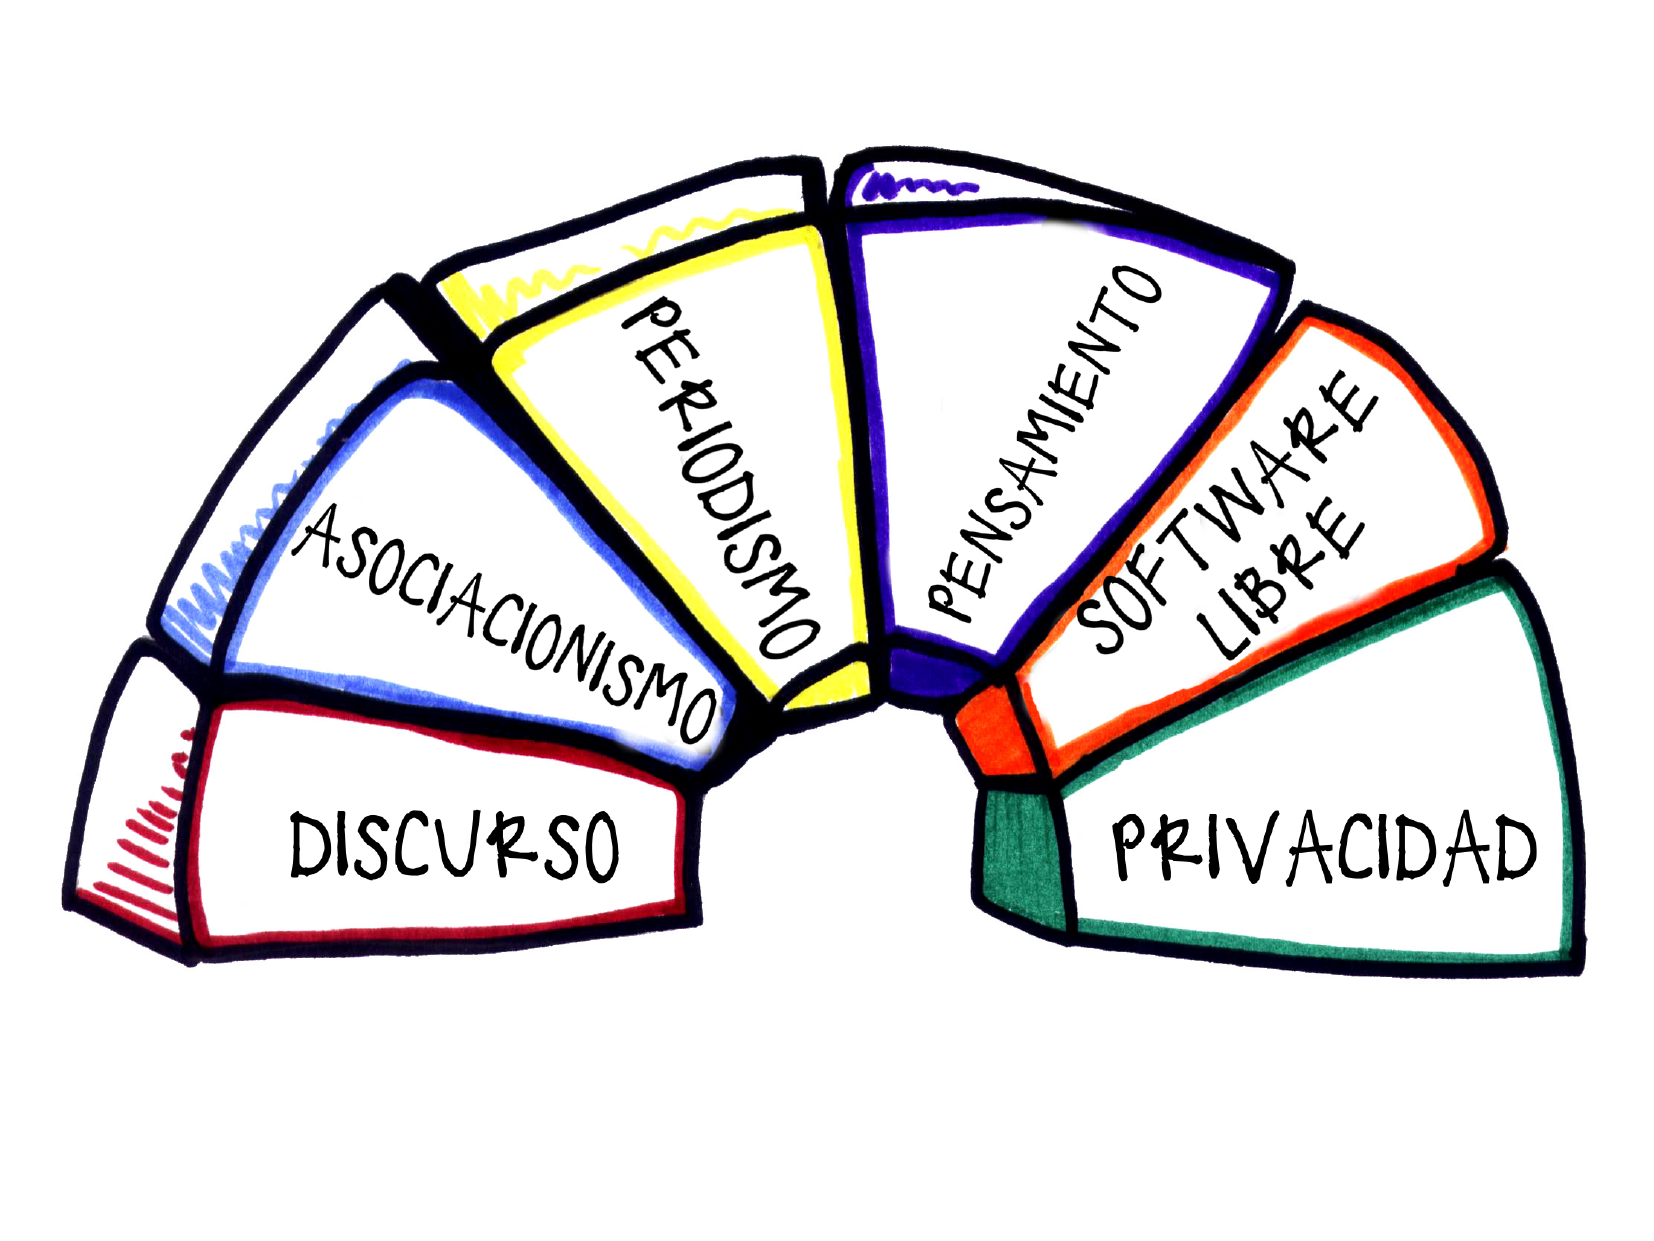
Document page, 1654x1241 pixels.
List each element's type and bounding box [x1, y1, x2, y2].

picture [47, 118, 1654, 1092]
